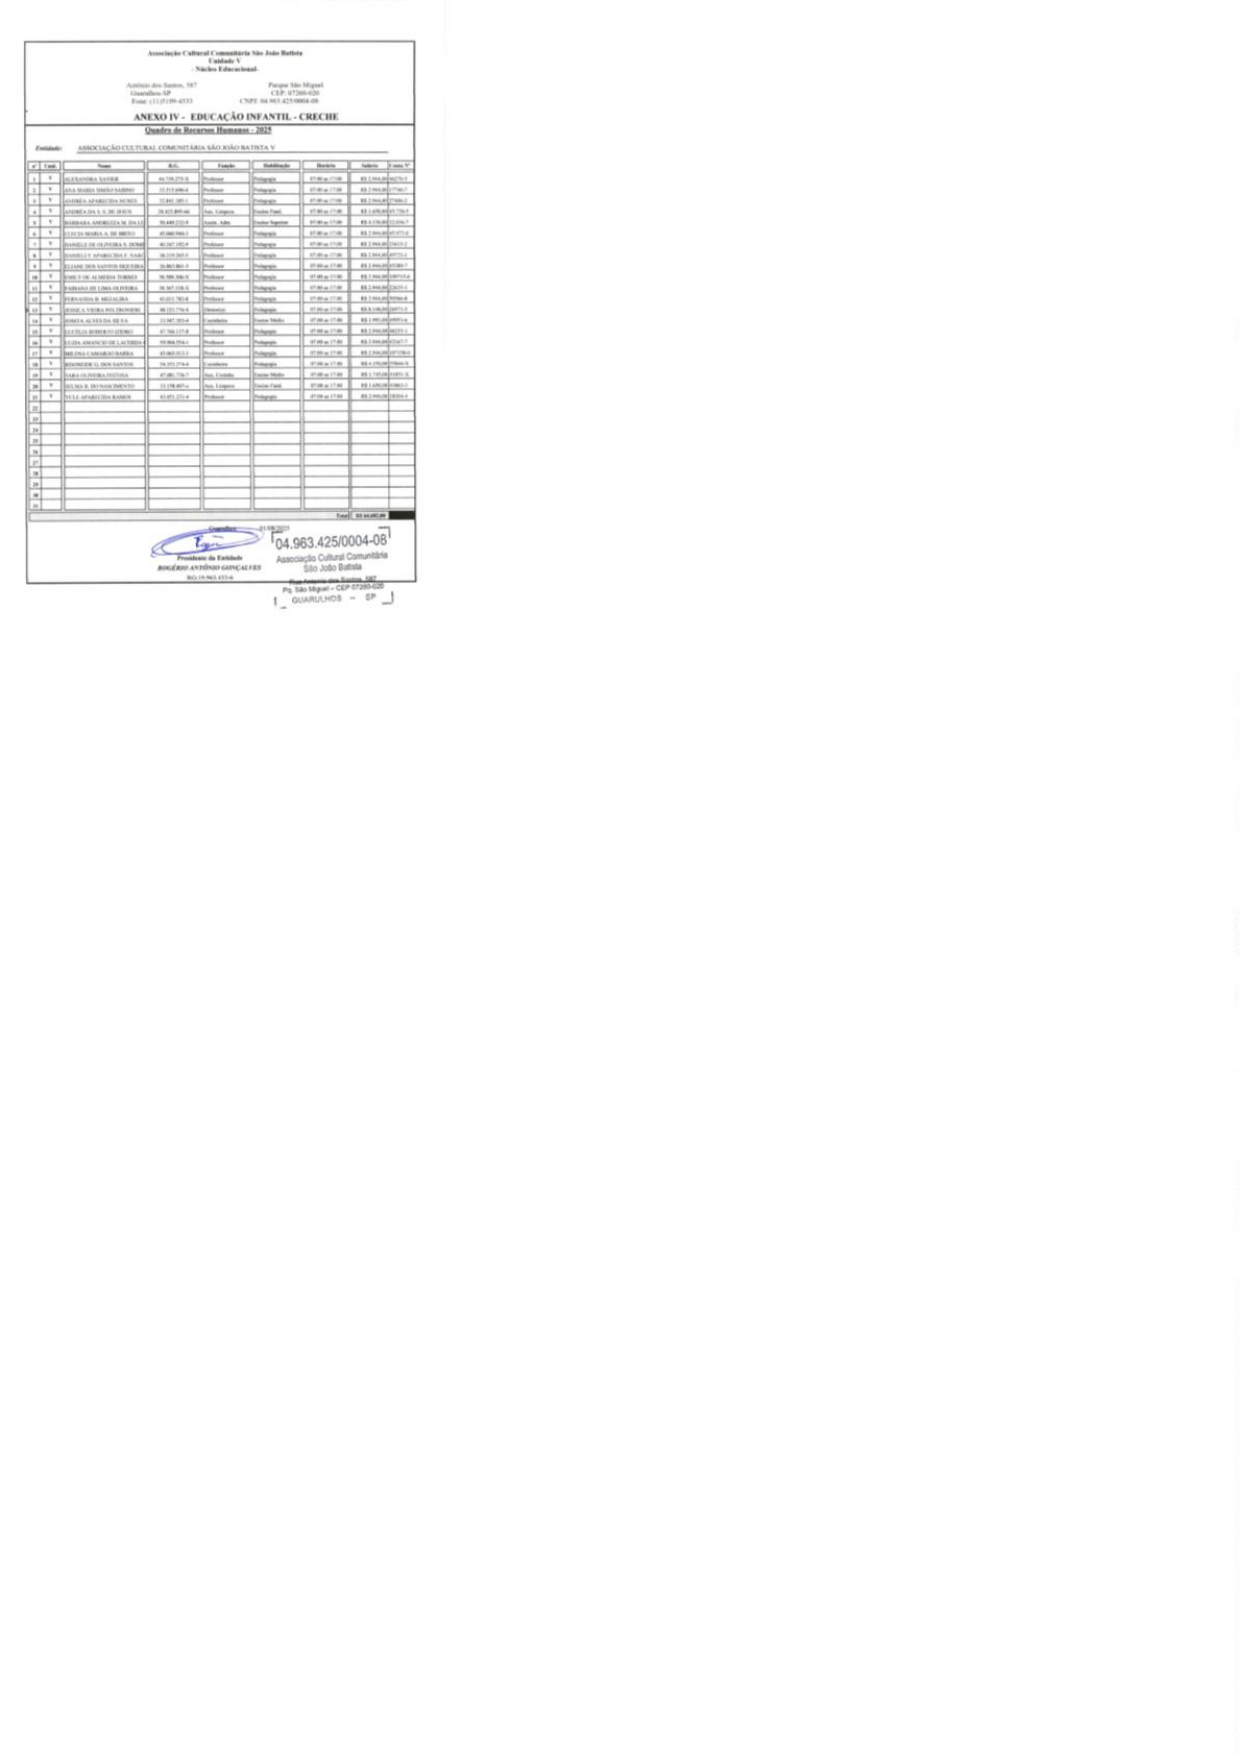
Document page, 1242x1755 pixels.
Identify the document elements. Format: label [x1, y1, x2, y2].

text_box [0, 0, 1240, 1755]
